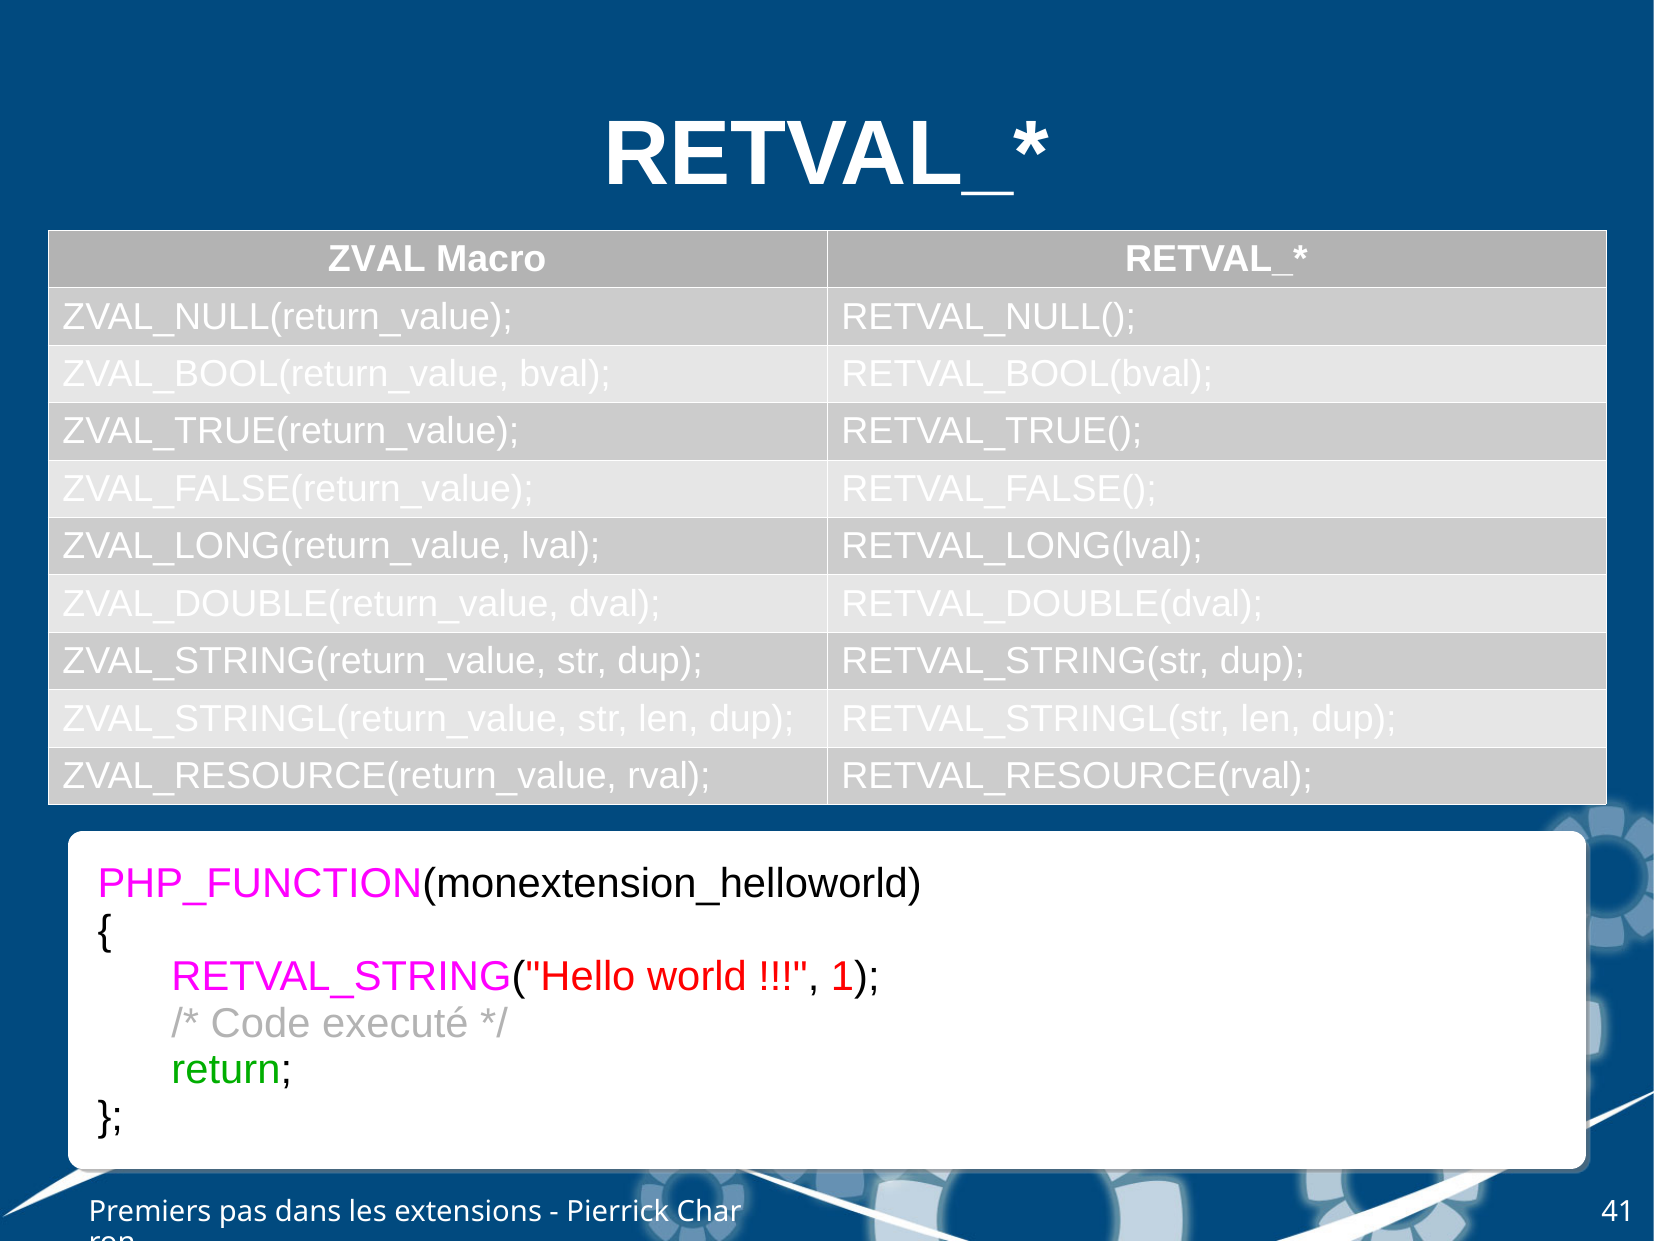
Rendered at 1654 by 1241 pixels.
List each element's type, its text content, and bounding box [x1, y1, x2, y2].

table_cell RETVAL_NULL(); [828, 288, 1606, 345]
table_cell RETVAL_TRUE(); [828, 403, 1606, 460]
list PHP_FUNCTION(monextension_helloworld) { RETVAL_STRING("Hello world !!!", 1); /* Code executé */ return; }; [82, 845, 1571, 1154]
table_cell ZVAL_STRING(return_value, str, dup); [49, 633, 827, 689]
table_cell RETVAL_FALSE(); [828, 461, 1606, 517]
table_header RETVAL_* [828, 231, 1606, 287]
table_cell RETVAL_LONG(lval); [828, 518, 1606, 574]
table_cell RETVAL_BOOL(bval); [828, 346, 1606, 402]
table_cell ZVAL_FALSE(return_value); [49, 461, 827, 517]
table_cell ZVAL_DOUBLE(return_value, dval); [49, 575, 827, 632]
title RETVAL_* [82, 49, 1571, 230]
table_cell ZVAL_BOOL(return_value, bval); [49, 346, 827, 402]
table_cell RETVAL_STRINGL(str, len, dup); [828, 690, 1606, 747]
table_cell RETVAL_DOUBLE(dval); [828, 575, 1606, 632]
table_cell ZVAL_RESOURCE(return_value, rval); [49, 748, 827, 804]
table_cell ZVAL_NULL(return_value); [49, 288, 827, 345]
table_cell RETVAL_RESOURCE(rval); [828, 748, 1606, 804]
table_cell RETVAL_STRING(str, dup); [828, 633, 1606, 689]
table_cell ZVAL_STRINGL(return_value, str, len, dup); [49, 690, 827, 747]
picture [0, 0, 1654, 1241]
table_cell ZVAL_TRUE(return_value); [49, 403, 827, 460]
table_header ZVAL Macro [49, 231, 827, 287]
table_cell ZVAL_LONG(return_value, lval); [49, 518, 827, 574]
